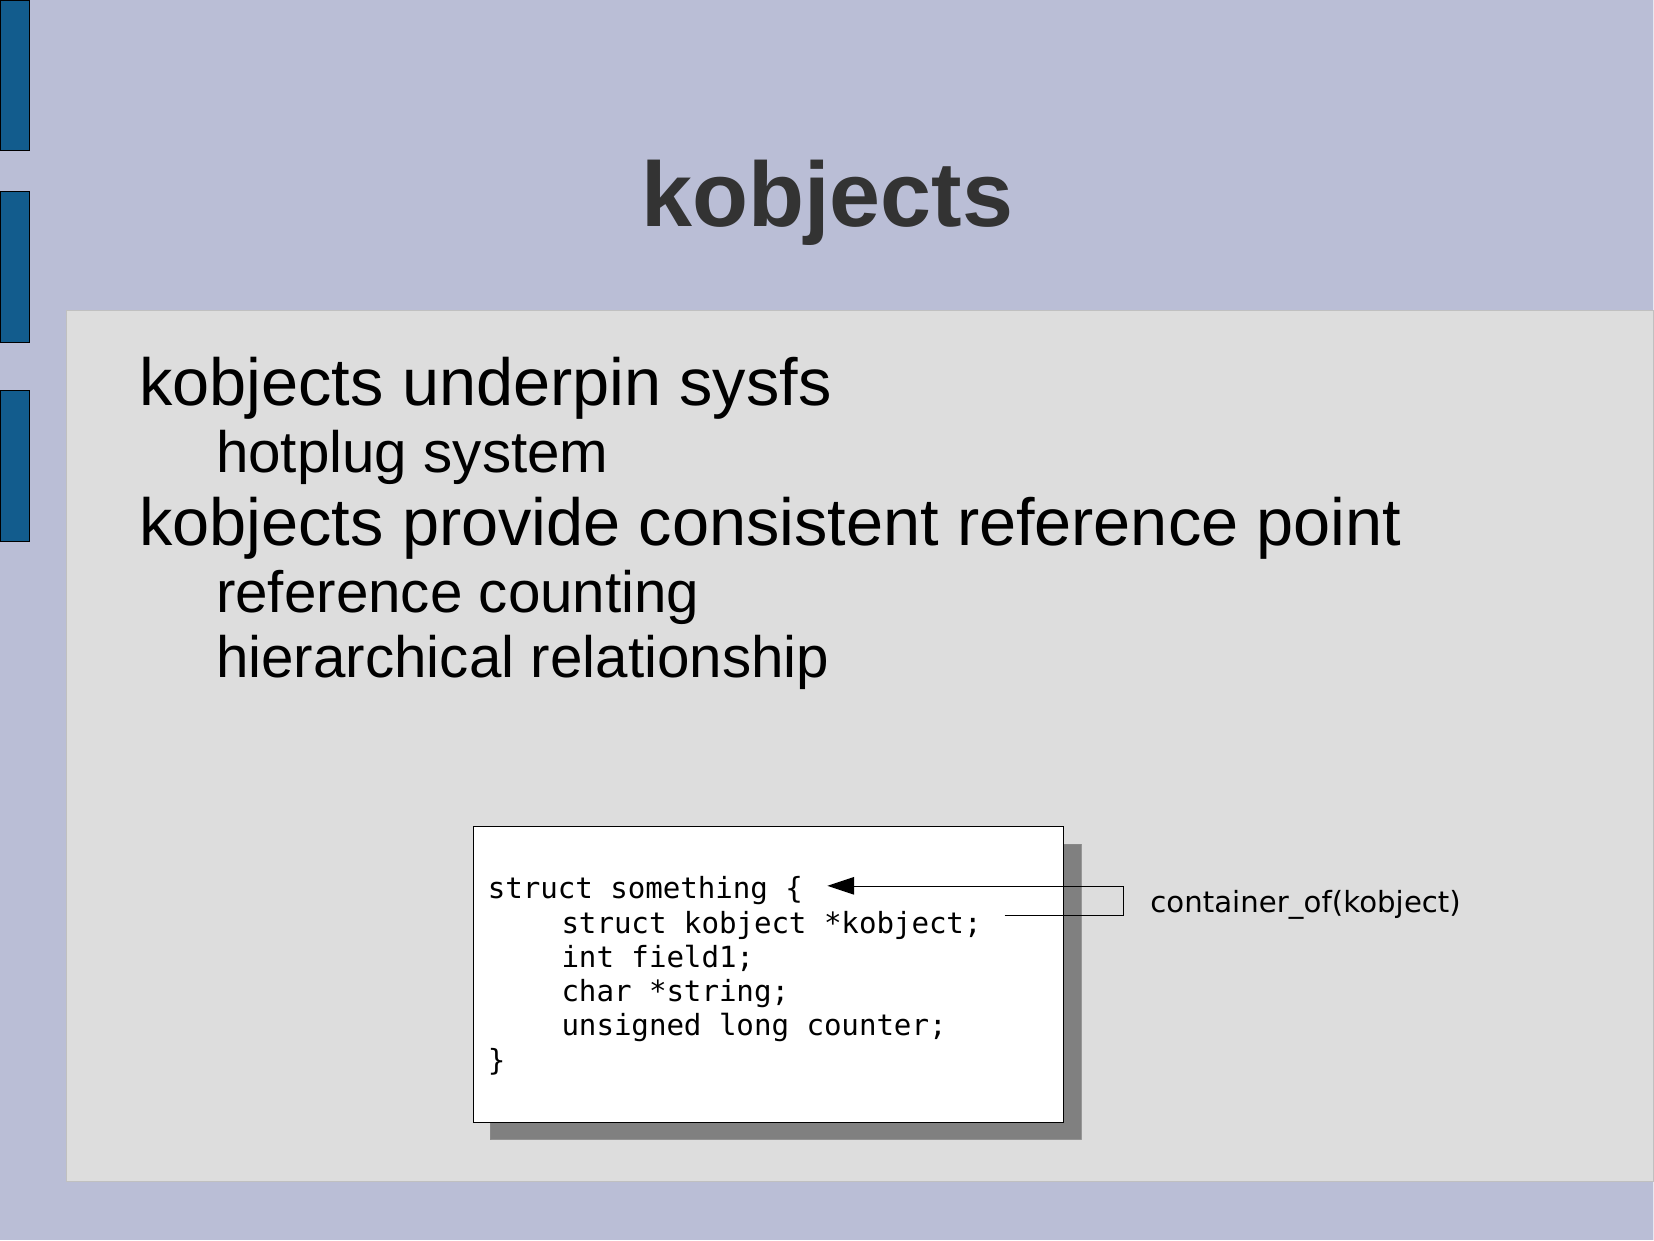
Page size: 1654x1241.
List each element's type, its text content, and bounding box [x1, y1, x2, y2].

text_box container_of(kobject) [1135, 878, 1477, 928]
list kobjects underpin sysfs hotplug system kobjects provide consistent reference point reference counting hierarchical relationship [121, 344, 1534, 1112]
title kobjects [121, 98, 1534, 291]
text_box struct something { struct kobject *kobject; int field1; char *string; unsigned long counter; } [473, 826, 1064, 1123]
